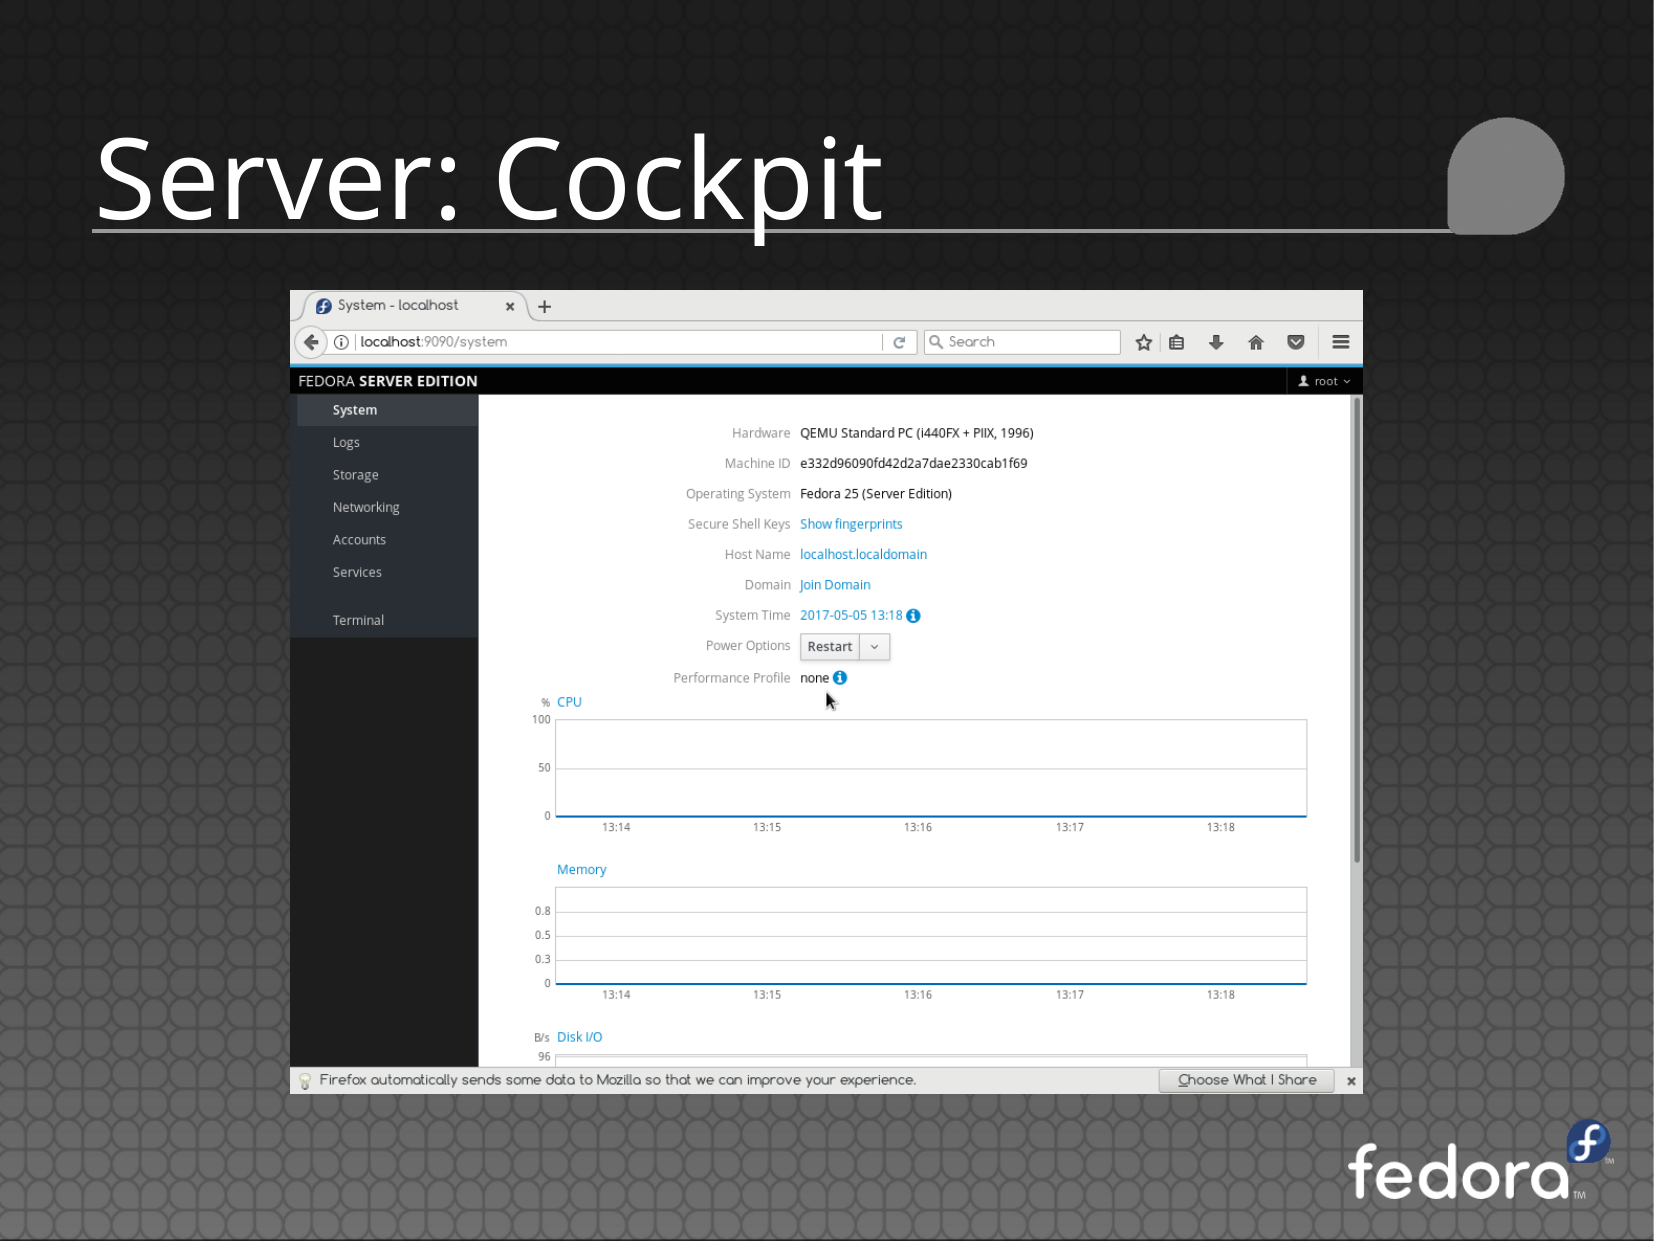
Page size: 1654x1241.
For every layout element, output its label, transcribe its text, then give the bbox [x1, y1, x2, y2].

title Server: Cockpit [94, 100, 1426, 251]
picture [0, 0, 1654, 1241]
